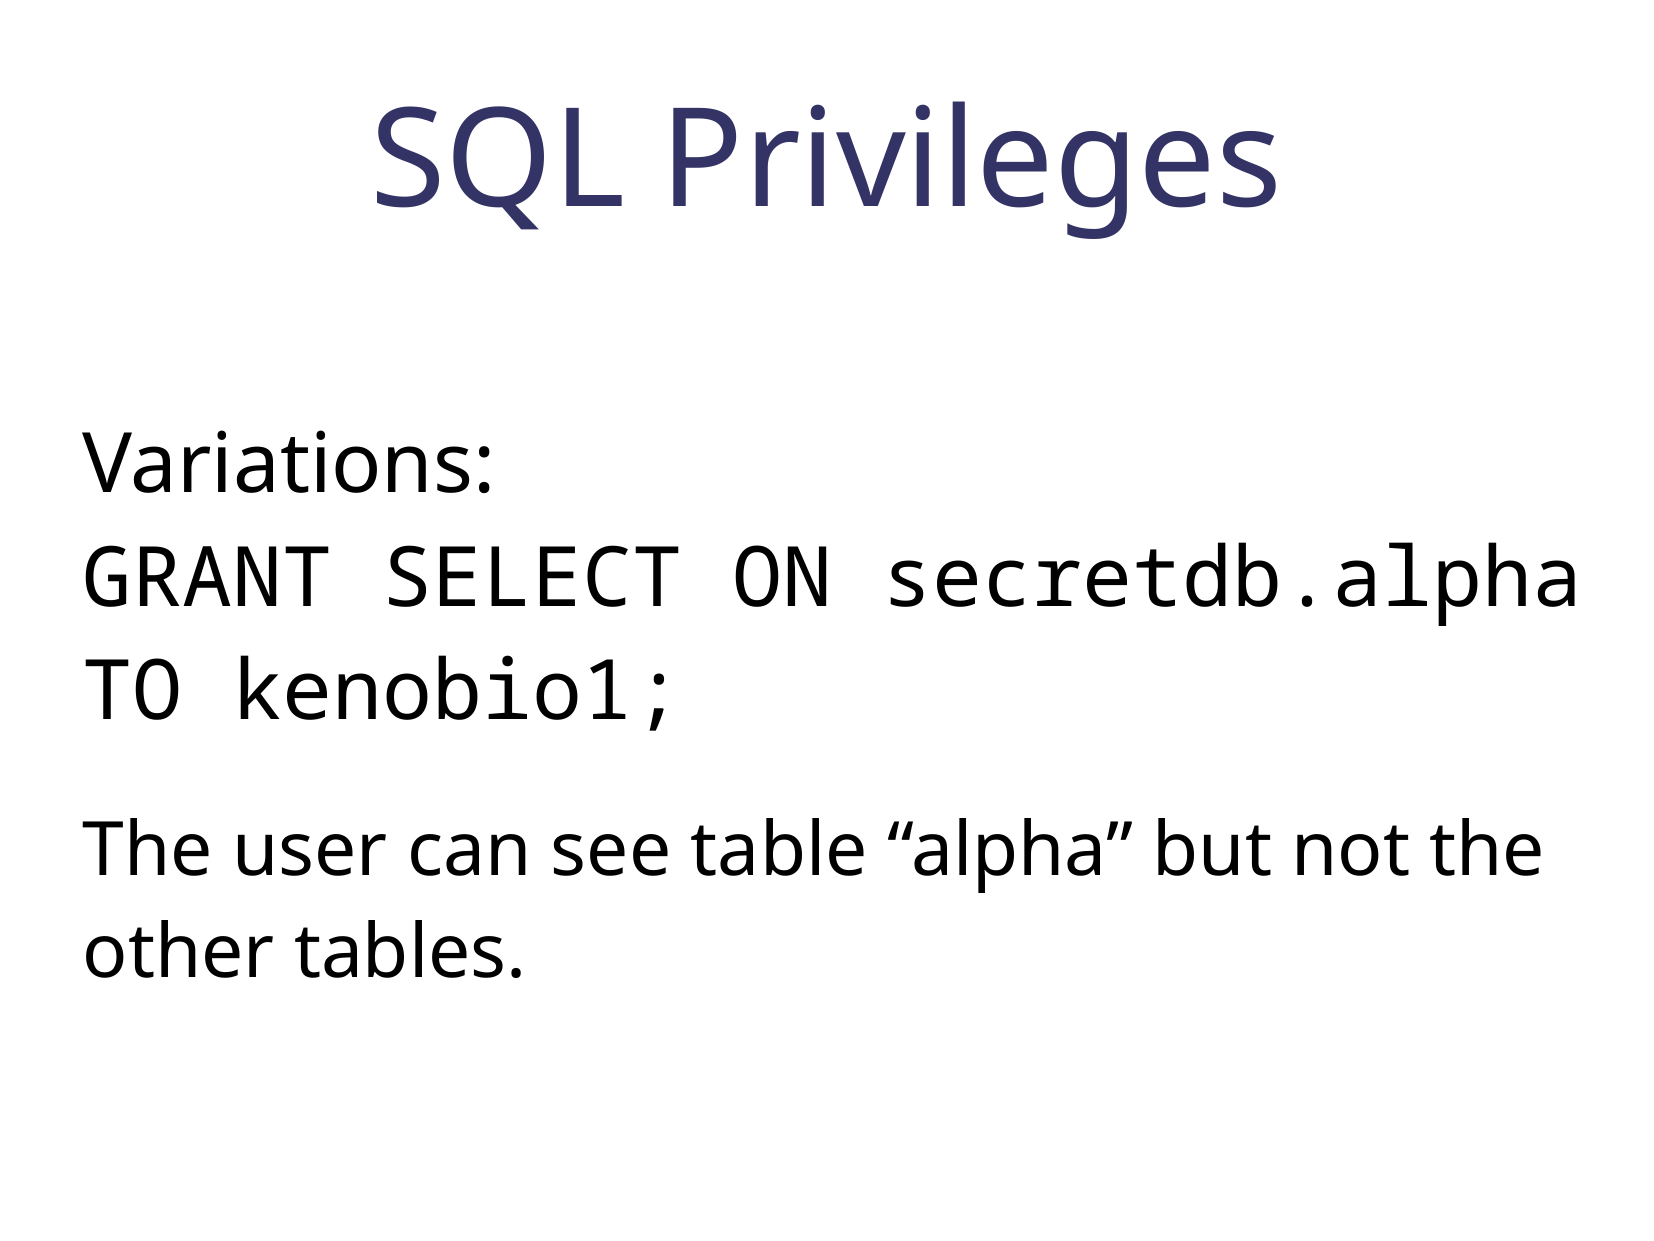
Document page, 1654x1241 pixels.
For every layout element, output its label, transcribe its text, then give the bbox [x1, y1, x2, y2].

subtitle Variations: GRANT SELECT ON secretdb.alpha TO kenobio1; The user can see table “alpha” but not the other tables. [82, 290, 1654, 1094]
title SQL Privileges [82, 56, 1571, 250]
